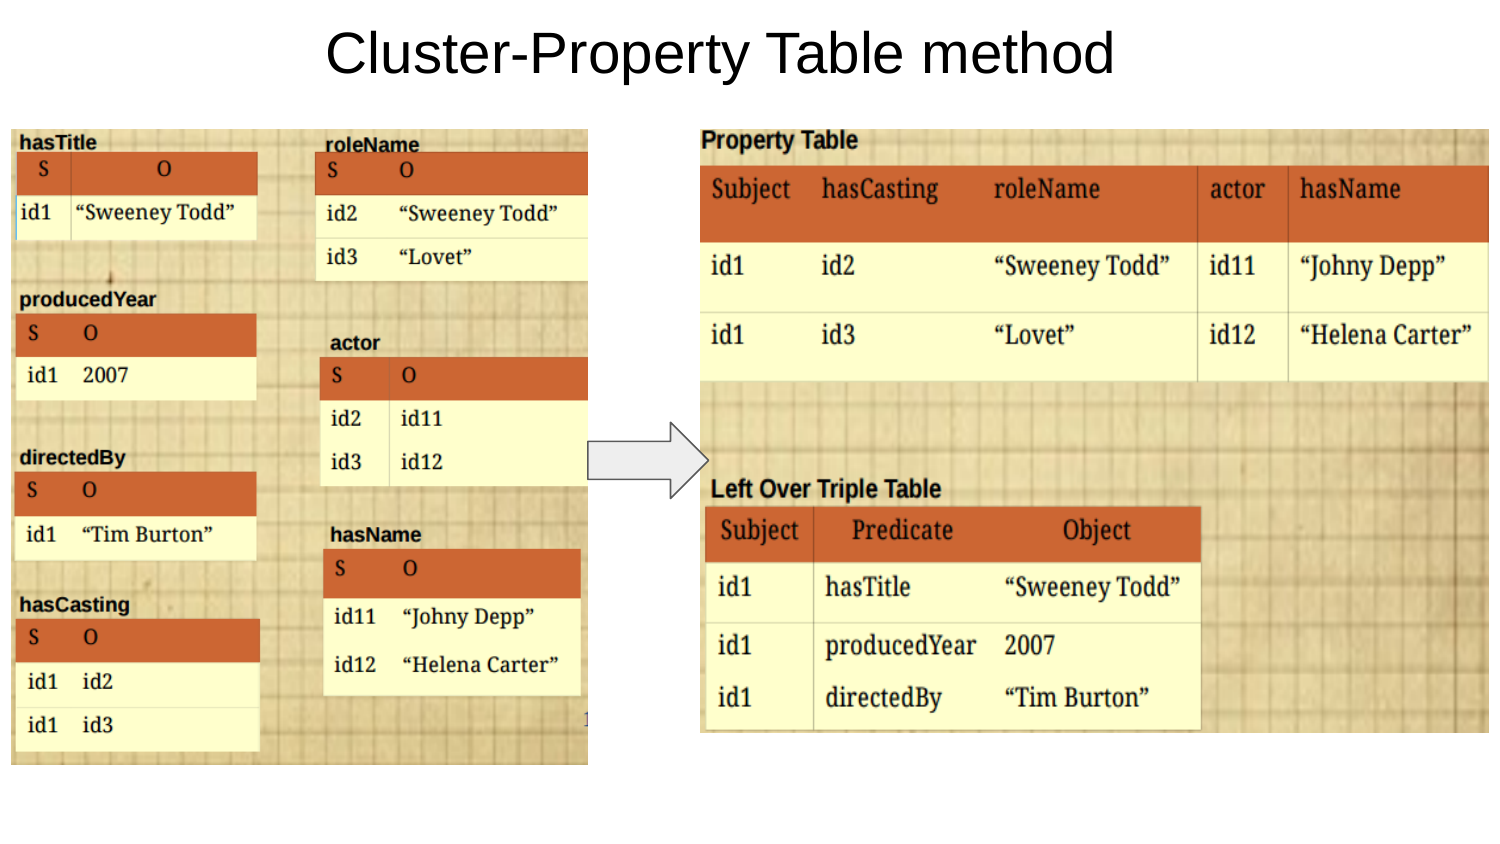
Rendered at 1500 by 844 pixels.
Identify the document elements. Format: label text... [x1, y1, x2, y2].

text_box [587, 422, 709, 499]
picture [11, 129, 588, 765]
picture [700, 129, 1489, 733]
text_box Cluster-Property Table method [22, 0, 1421, 94]
